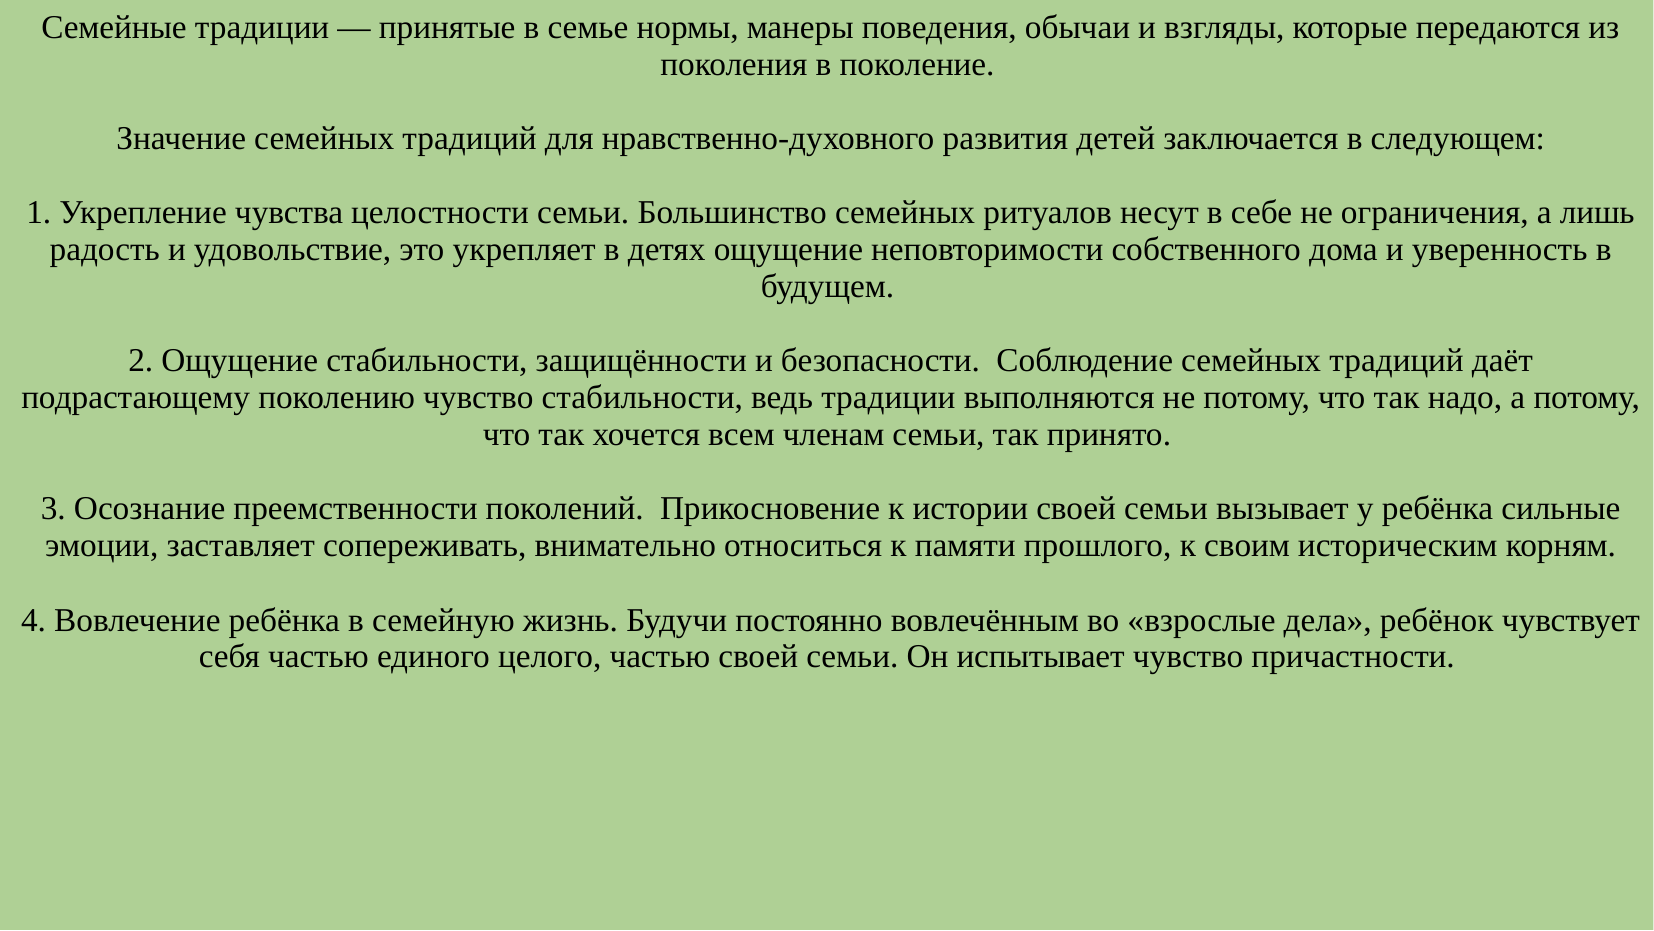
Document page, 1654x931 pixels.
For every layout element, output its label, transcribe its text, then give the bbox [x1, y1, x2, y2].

text_box Семейные традиции — принятые в семье нормы, манеры поведения, обычаи и взгляды, которые передаются из поколения в поколение. Значение семейных традиций для нравственно-духовного развития детей заключается в следующем: 1. Укрепление чувства целостности семьи. Большинство семейных ритуалов несут в себе не ограничения, а лишь радость и удовольствие, это укрепляет в детях ощущение неповторимости собственного дома и уверенность в будущем. 2. Ощущение стабильности, защищённости и безопасности. Соблюдение семейных традиций даёт подрастающему поколению чувство стабильности, ведь традиции выполняются не потому, что так надо, а потому, что так хочется всем членам семьи, так принято. 3. Осознание преемственности поколений. Прикосновение к истории своей семьи вызывает у ребёнка сильные эмоции, заставляет сопереживать, внимательно относиться к памяти прошлого, к своим историческим корням. 4. Вовлечение ребёнка в семейную жизнь. Будучи постоянно вовлечённым во «взрослые дела», ребёнок чувствует себя частью единого целого, частью своей семьи. Он испытывает чувство причастности. [4, 1, 1654, 886]
